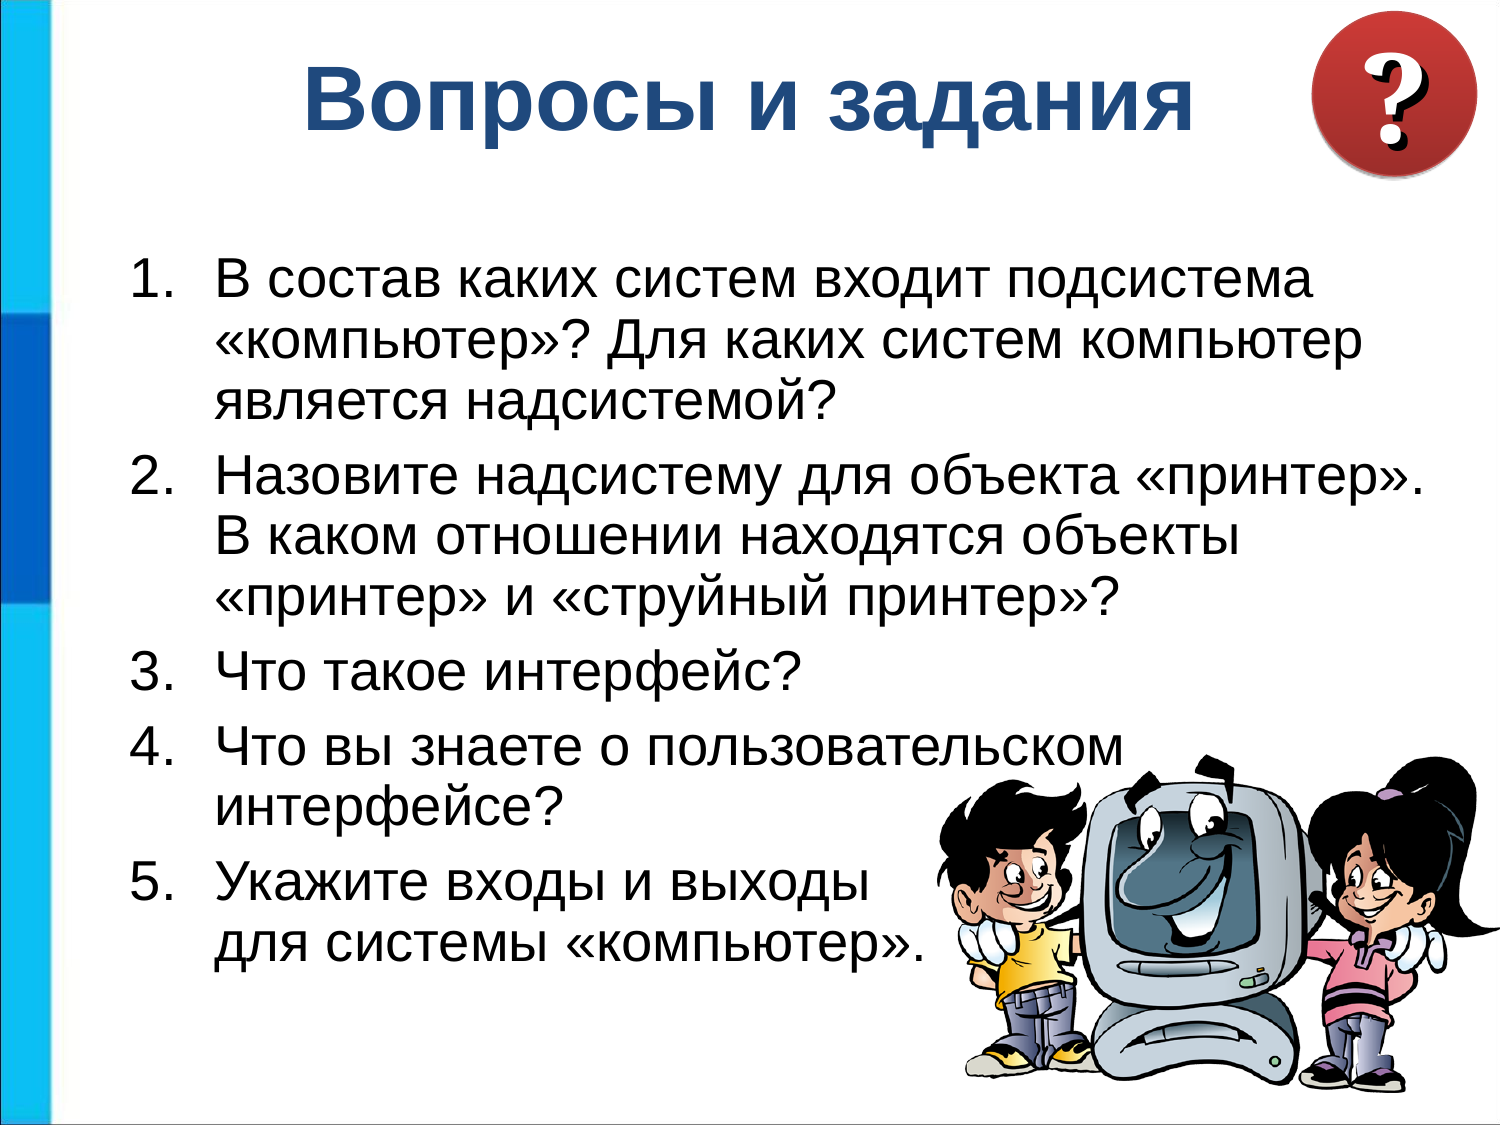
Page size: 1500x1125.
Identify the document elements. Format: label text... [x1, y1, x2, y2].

text_box ? [1312, 11, 1477, 176]
title Вопросы и задания [75, 0, 1426, 188]
list В состав каких систем входит подсистема «компьютер»? Для каких систем компьютер является надсистемой? Назовите надсистему для объекта «принтер». В каком отношении находятся объекты «принтер» и «струйный принтер»? Что такое интерфейс? Что вы знаете о пользовательском интерфейсе? Укажите входы и выходы для системы «компьютер». [114, 241, 1465, 985]
picture [0, 0, 1500, 1125]
